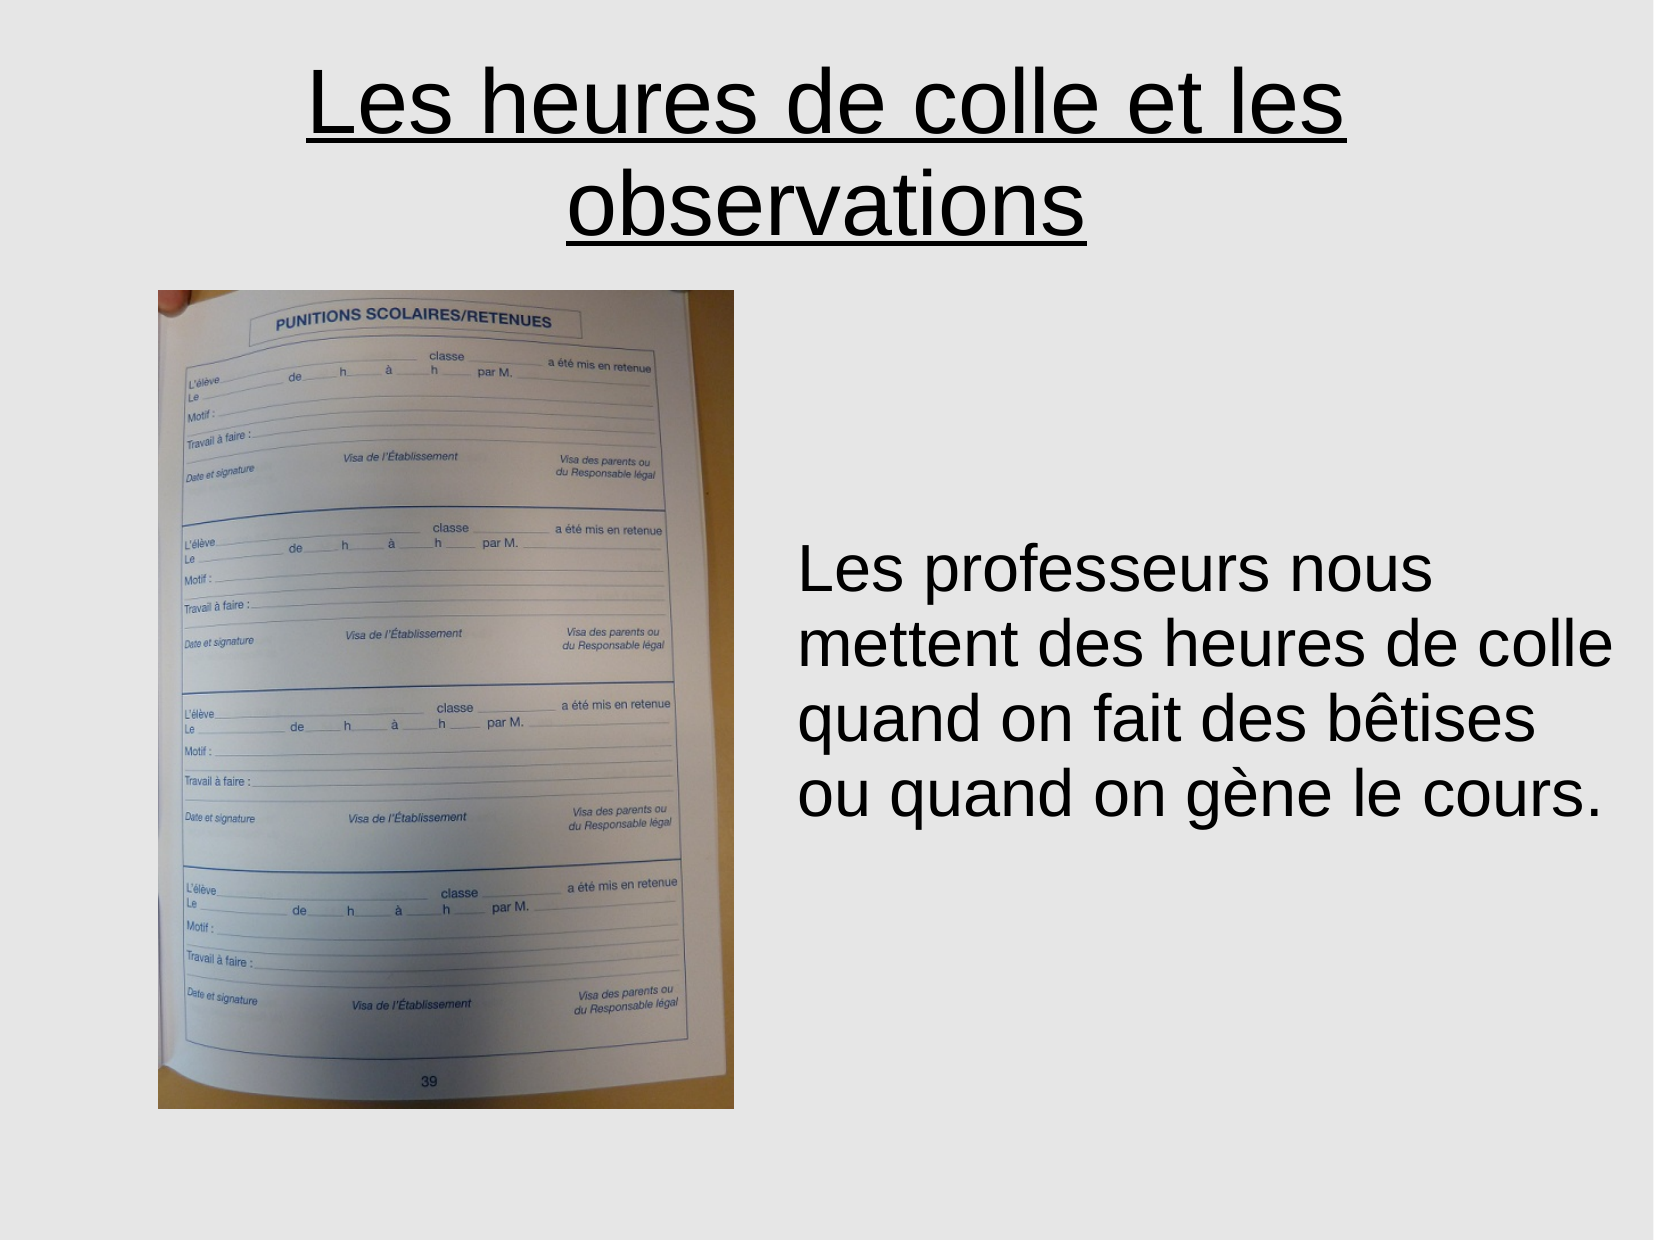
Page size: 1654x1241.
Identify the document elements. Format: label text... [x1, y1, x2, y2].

picture [158, 290, 734, 1109]
list Les professeurs nous mettent des heures de colle quand on fait des bêtises ou quand on gène le cours. [797, 531, 1625, 1109]
title Les heures de colle et les observations [82, 49, 1571, 257]
